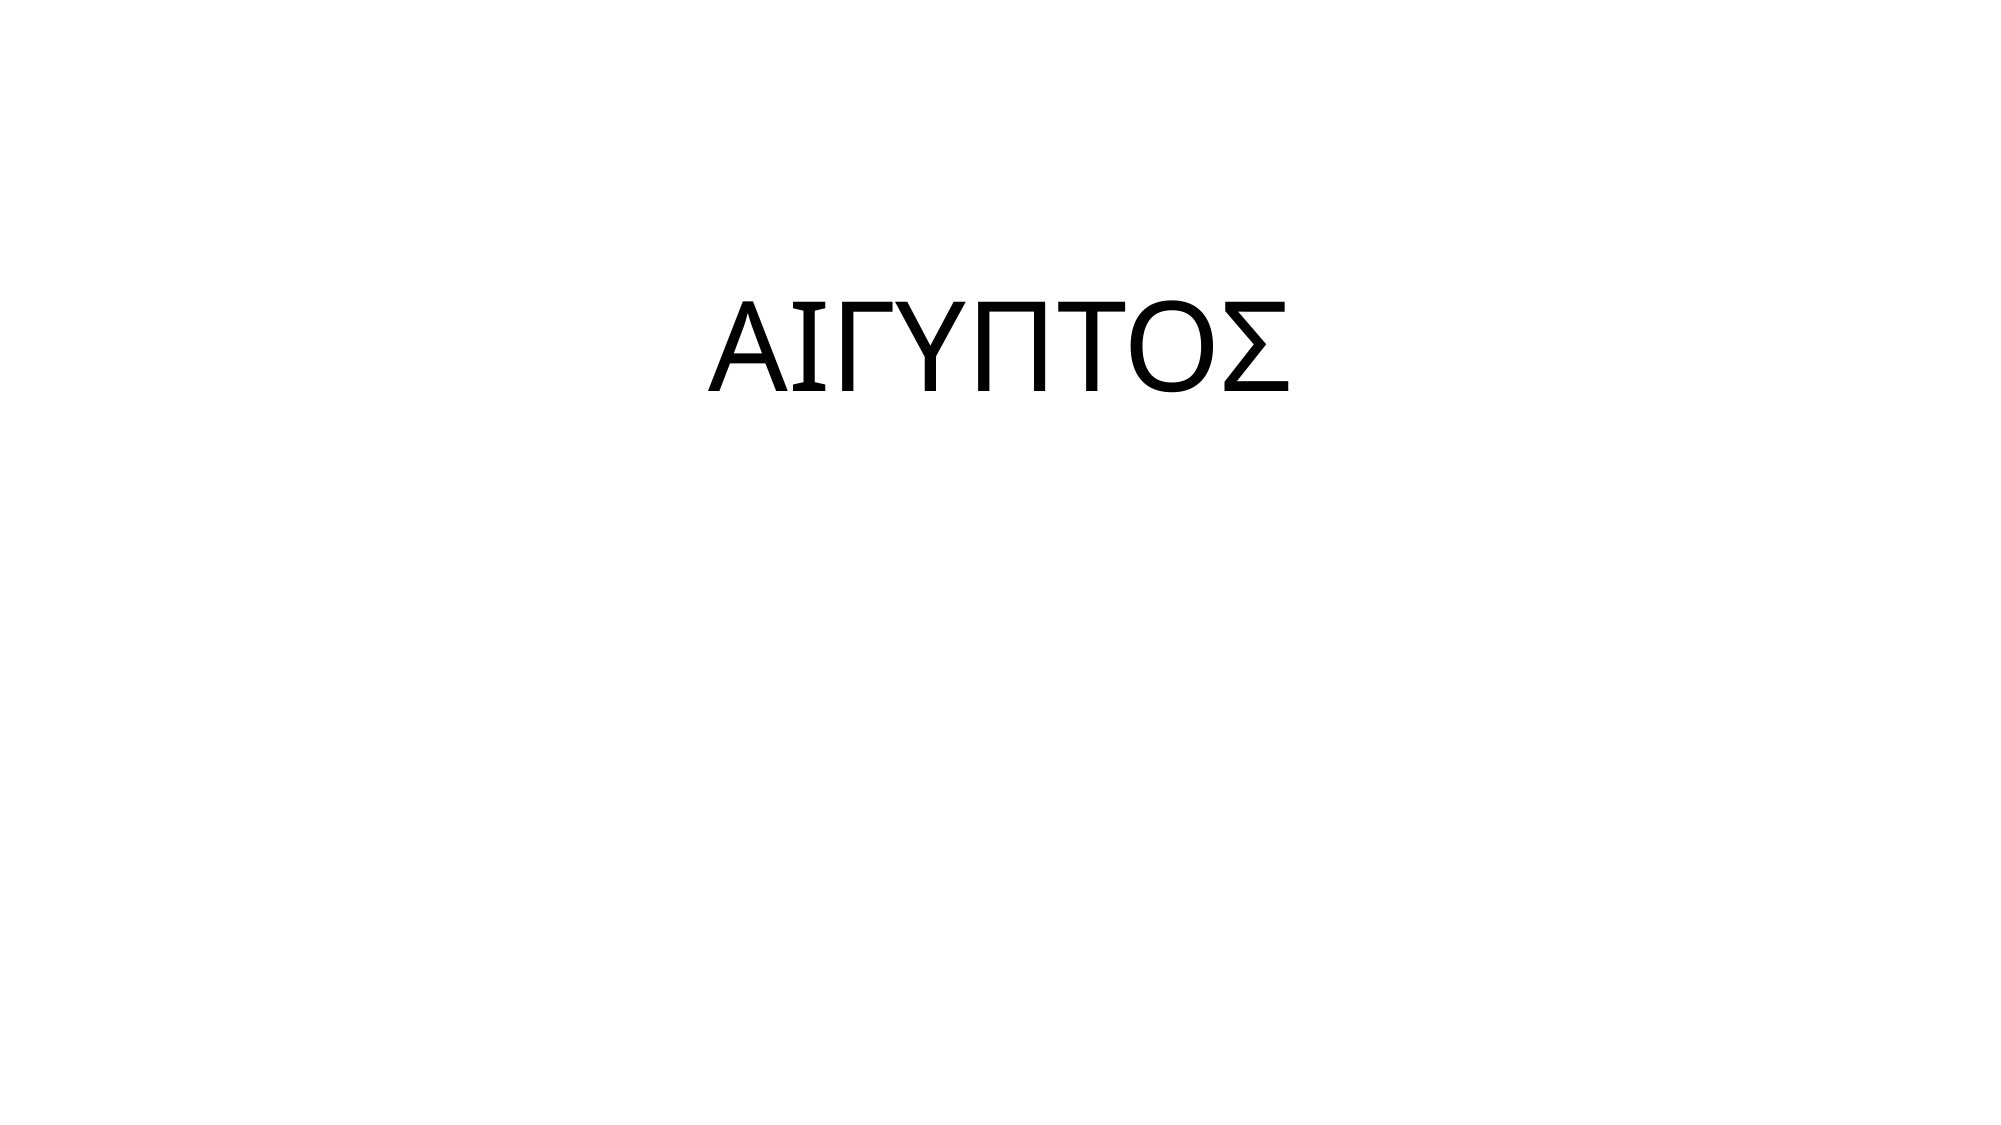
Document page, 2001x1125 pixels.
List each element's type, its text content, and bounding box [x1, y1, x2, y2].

title ΑΙΓΥΠΤΟΣ [249, 184, 1750, 576]
